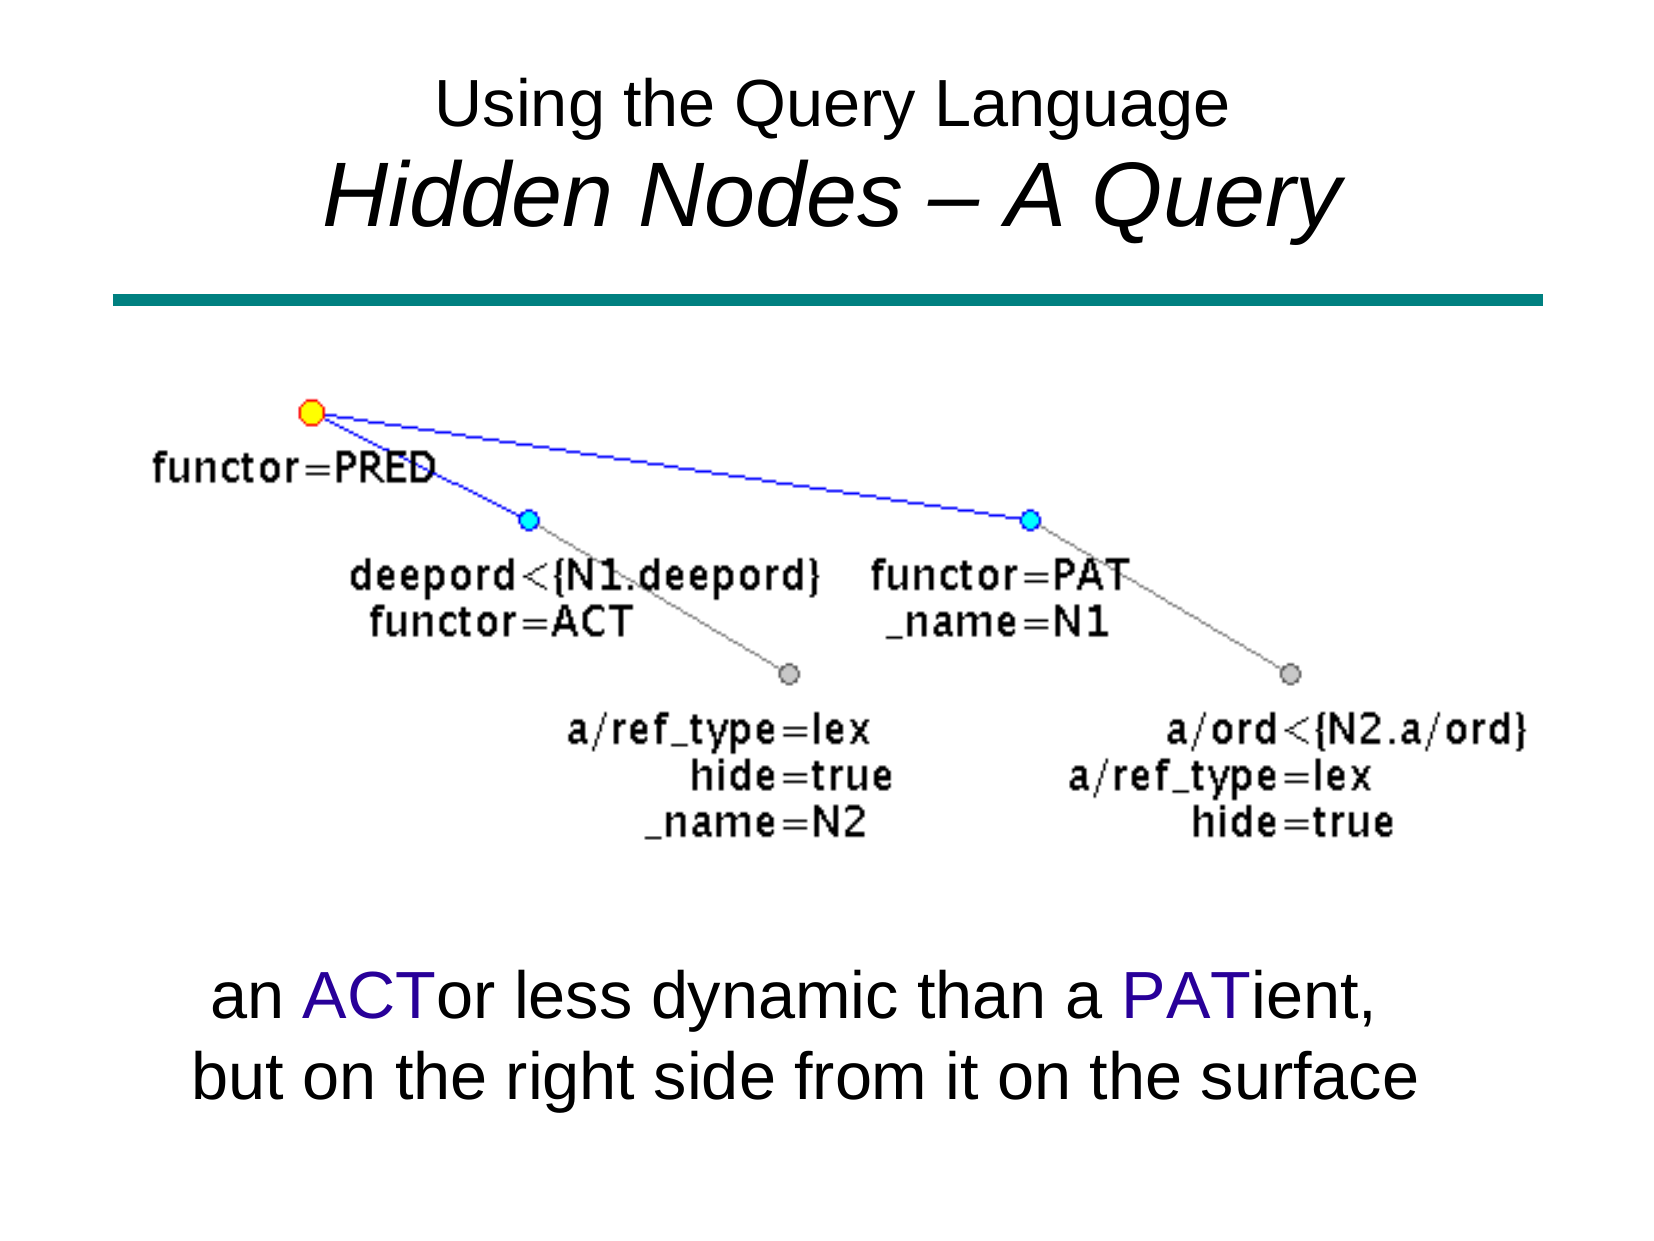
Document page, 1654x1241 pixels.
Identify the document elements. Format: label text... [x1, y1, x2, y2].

title Using the Query Language Hidden Nodes – A Query [88, 42, 1577, 268]
picture [137, 383, 1536, 857]
text_box an ACTor less dynamic than a PATient, but on the right side from it on the surface [177, 944, 1506, 1152]
